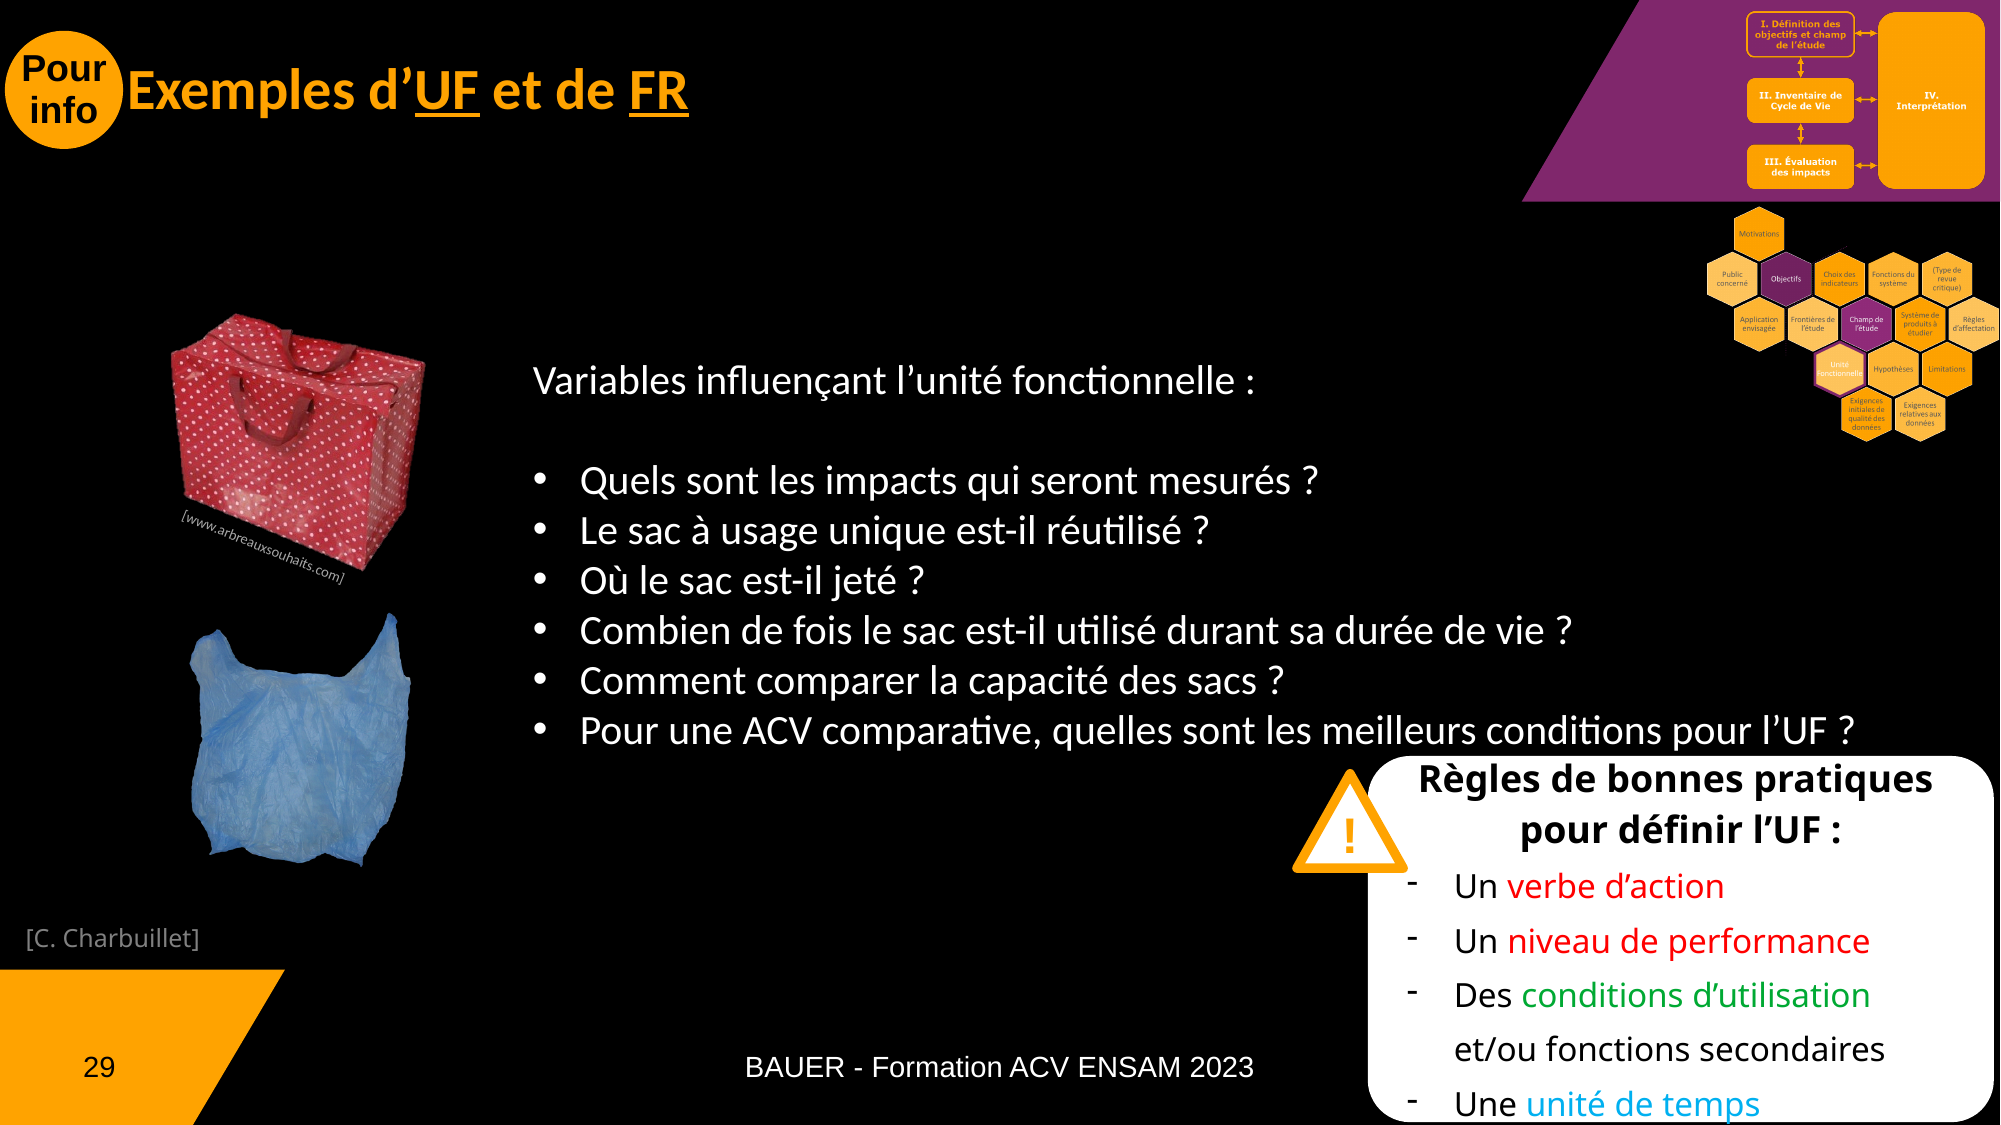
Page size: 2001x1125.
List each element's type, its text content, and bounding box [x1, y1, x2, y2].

text_box [www.arbreauxsouhaits.com] [163, 493, 416, 621]
picture [1746, 11, 1985, 189]
text_box ! [1296, 773, 1404, 869]
text_box Variables influençant l’unité fonctionnelle : Quels sont les impacts qui seront mesurés ? Le sac à usage unique est-il réutilisé ? Où le sac est-il jeté ? Combien de fois le sac est-il utilisé durant sa durée de vie ? Comment comparer la capacité des sacs ? Pour une ACV comparative, quelles sont les meilleurs conditions pour l’UF ? [518, 345, 1889, 761]
text_box Règles de bonnes pratiques pour définir l’UF : Un verbe d’action Un niveau de performance Des conditions d’utilisation et/ou fonctions secondaires Une unité de temps [1367, 755, 1994, 1123]
title Exemples d’UF et de FR [112, 51, 1252, 166]
picture [133, 265, 468, 887]
picture [1707, 206, 2000, 442]
text_box [C. Charbuillet] [10, 914, 216, 960]
text_box Pour info [4, 30, 124, 149]
